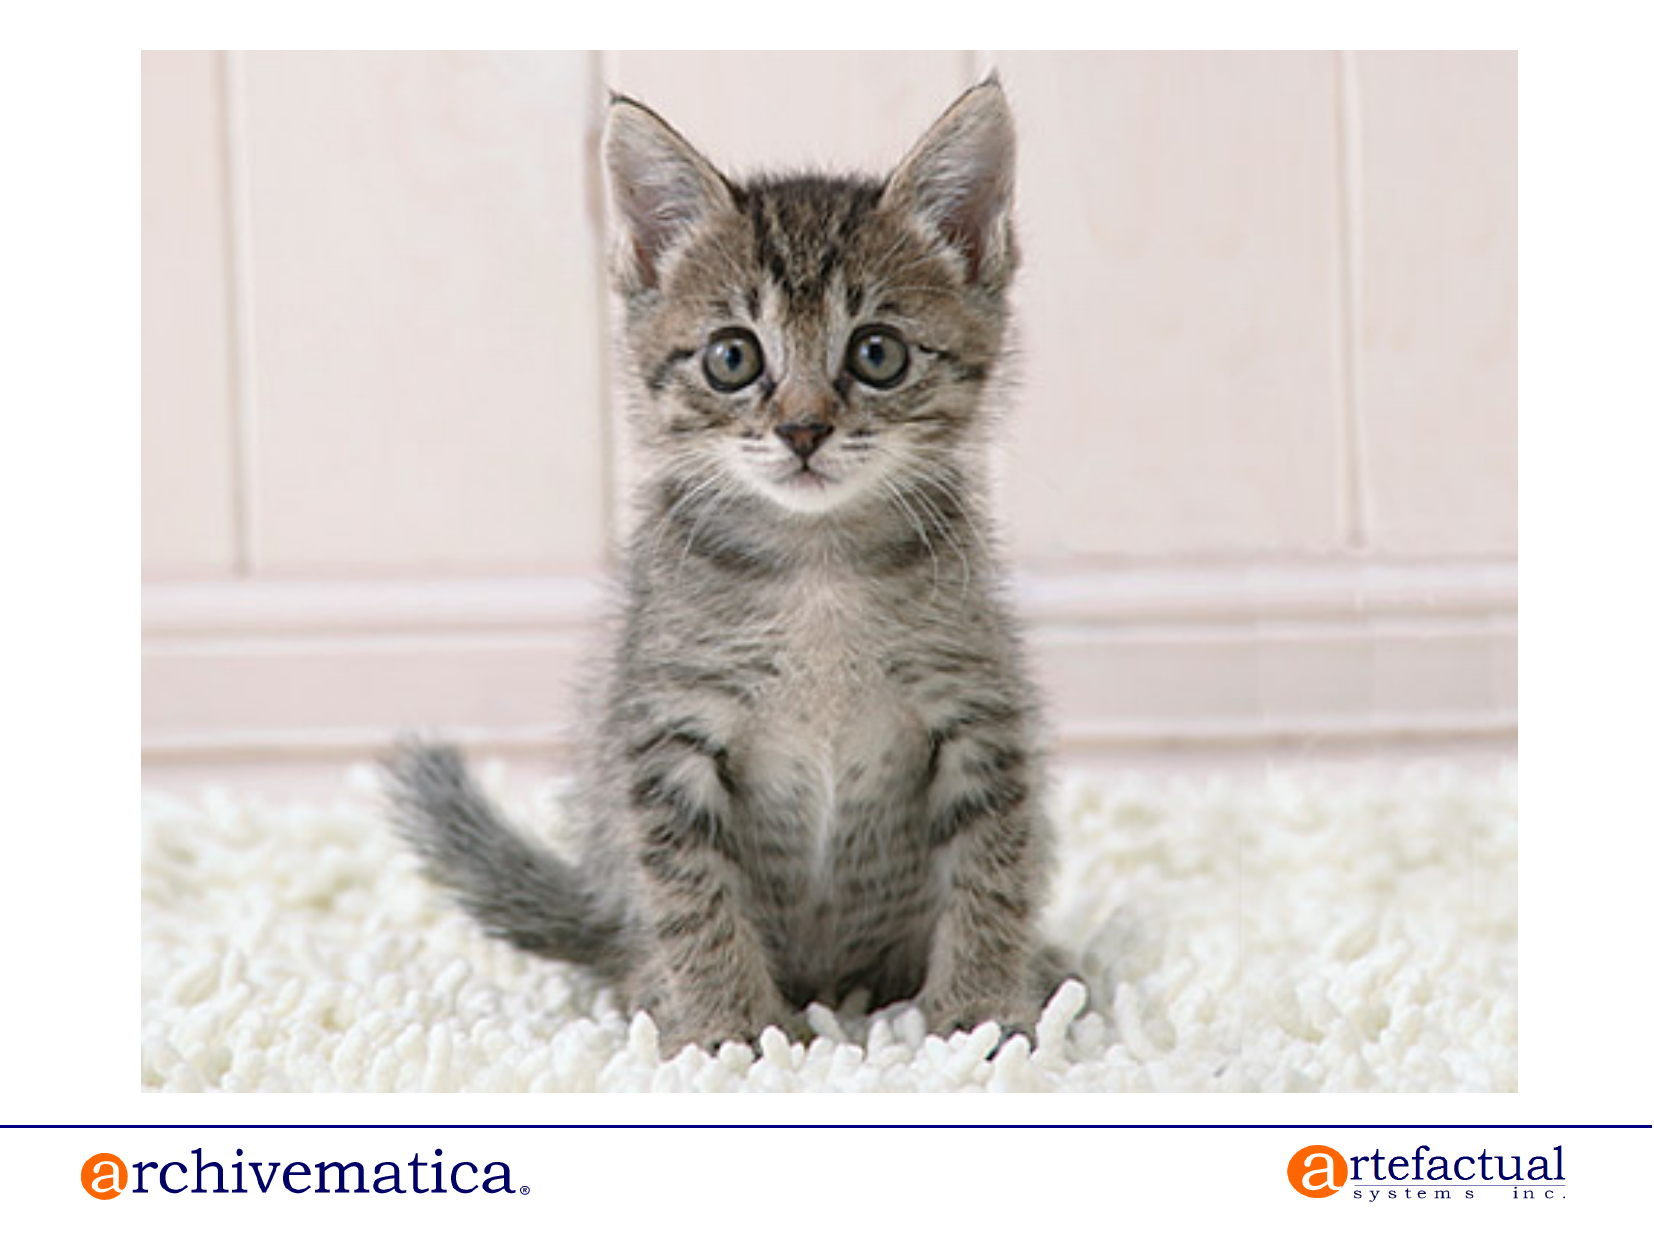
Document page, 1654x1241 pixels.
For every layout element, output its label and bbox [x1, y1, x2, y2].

picture [81, 1133, 531, 1216]
picture [1280, 1137, 1577, 1209]
picture [141, 50, 1518, 1093]
